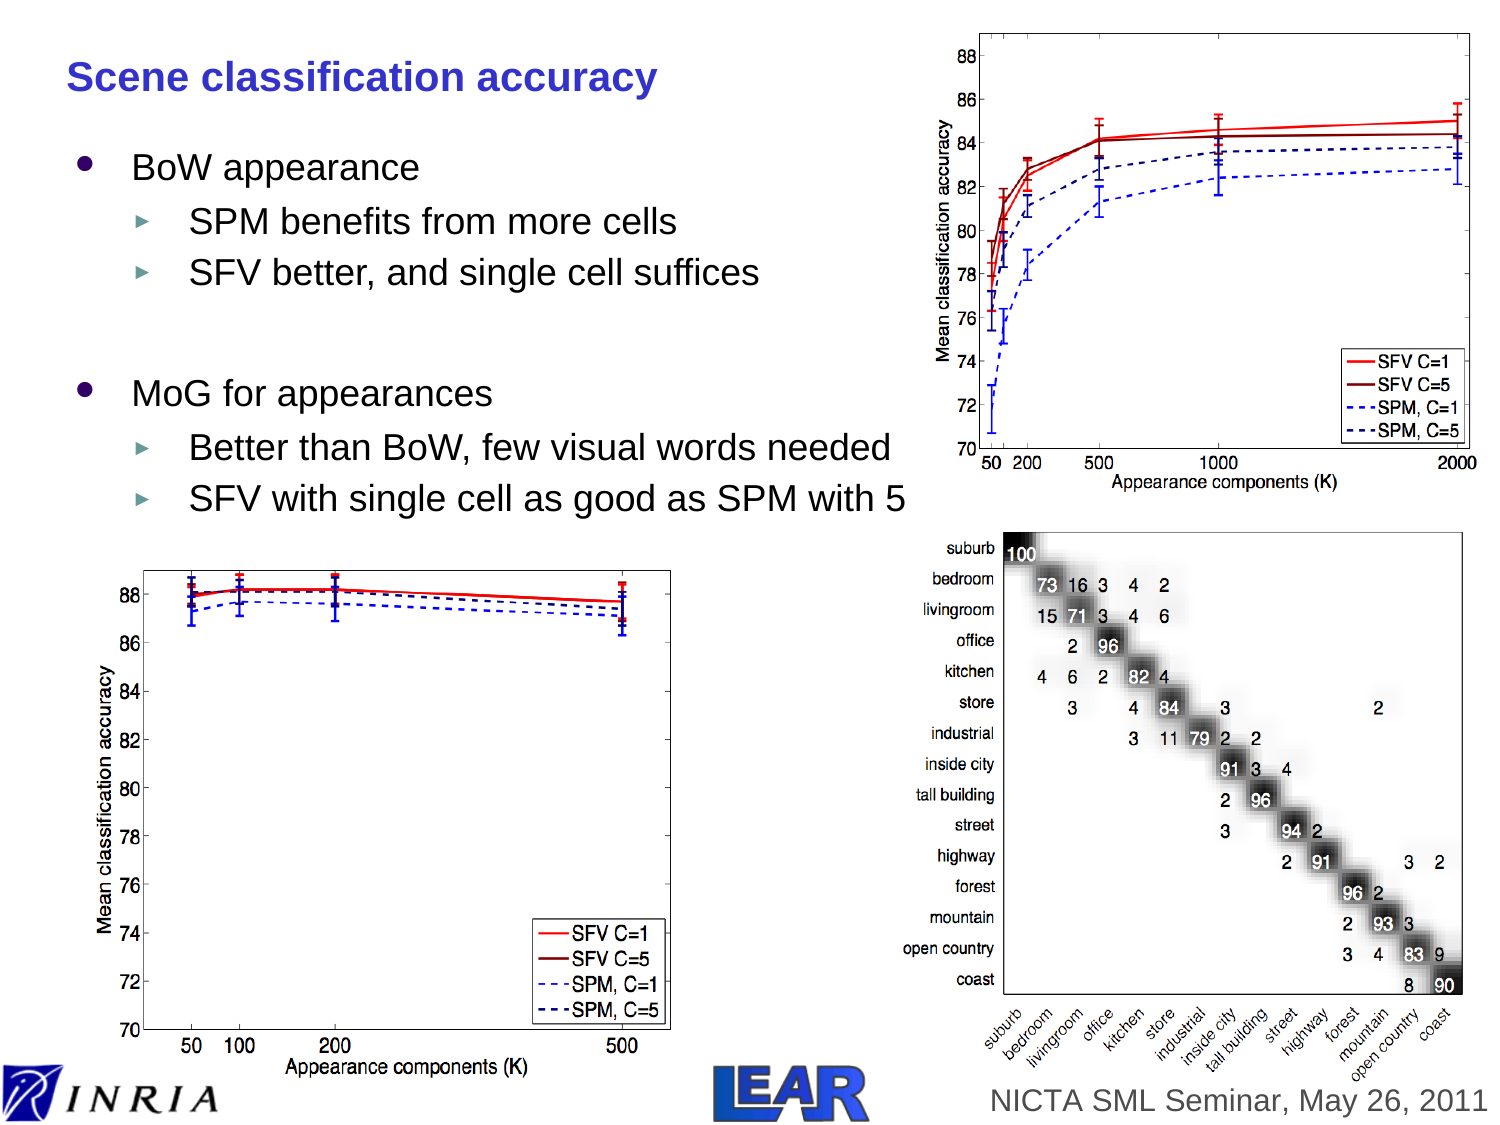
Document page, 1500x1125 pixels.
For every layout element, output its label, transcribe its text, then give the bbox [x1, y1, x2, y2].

picture [709, 1063, 872, 1124]
picture [900, 524, 1467, 1086]
picture [0, 562, 676, 1125]
title Scene classification accuracy [51, 34, 923, 118]
picture [923, 19, 1487, 501]
list BoW appearance SPM benefits from more cells SFV better, and single cell suffices MoG for appearances Better than BoW, few visual words needed SFV with single cell as good as SPM with 5 [75, 146, 1430, 1024]
